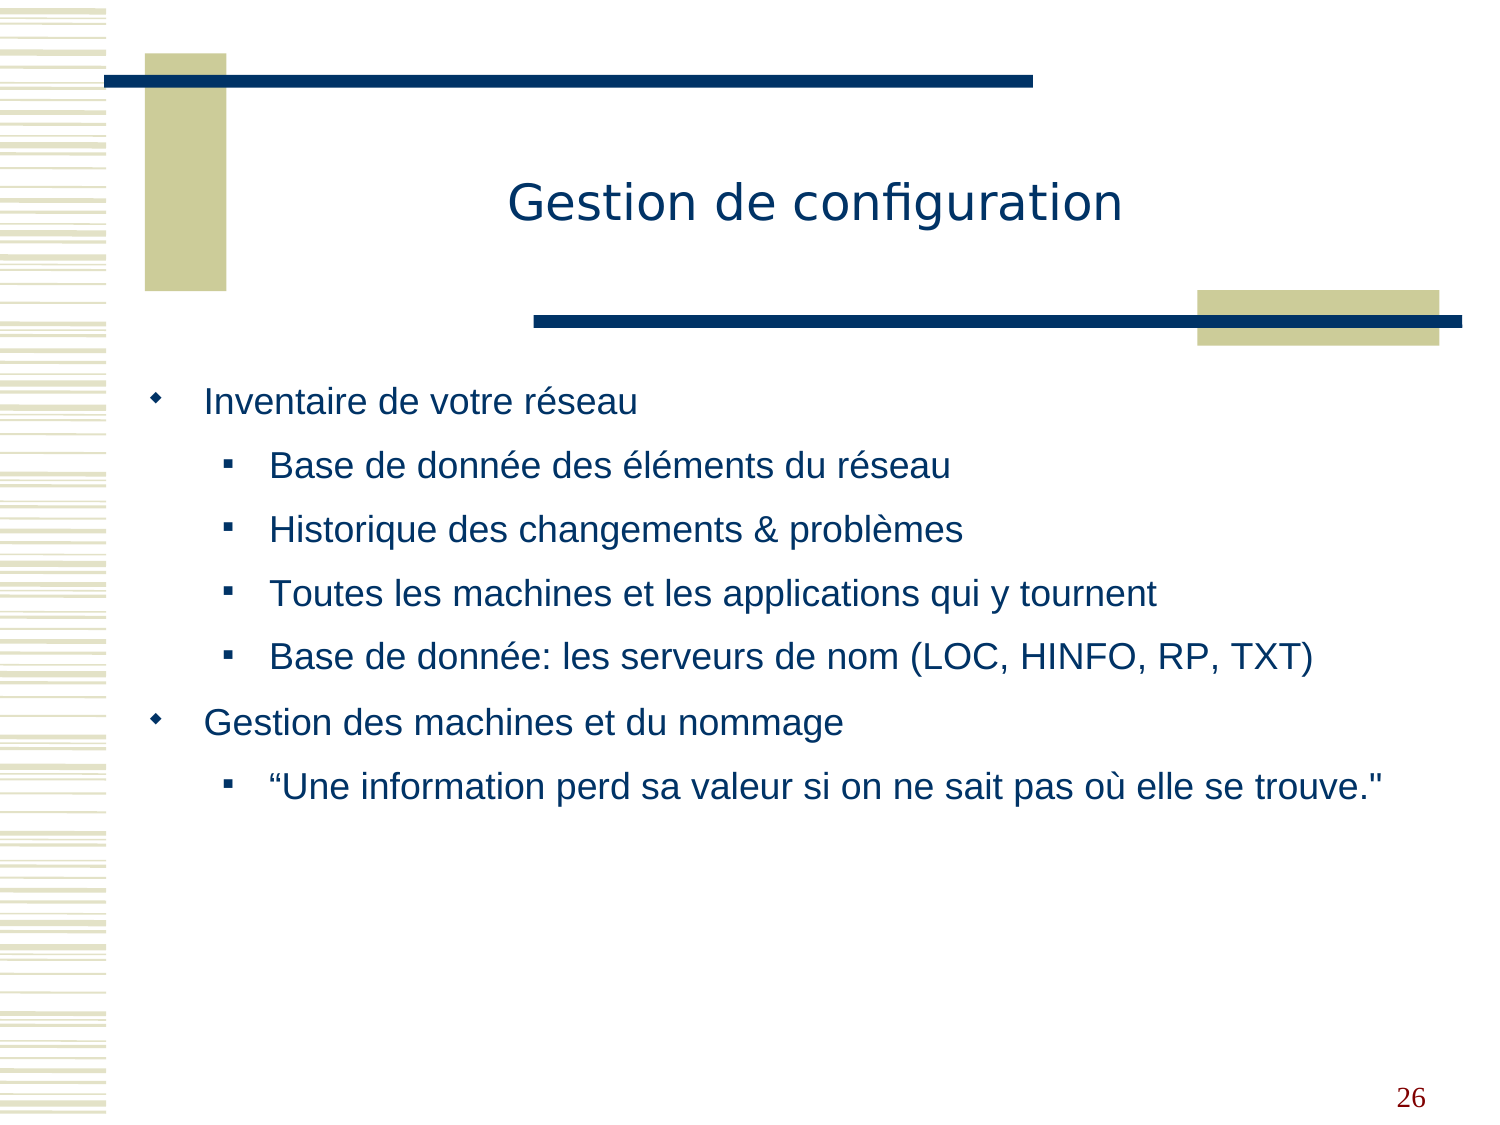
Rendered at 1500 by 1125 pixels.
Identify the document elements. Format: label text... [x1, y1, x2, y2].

list Inventaire de votre réseau Base de donnée des éléments du réseau Historique des changements & problèmes Toutes les machines et les applications qui y tournent Base de donnée: les serveurs de nom (LOC, HINFO, RP, TXT) Gestion des machines et du nommage “Une information perd sa valeur si on ne sait pas où elle se trouve." [132, 363, 1439, 1001]
title Gestion de configuration [225, 99, 1437, 289]
